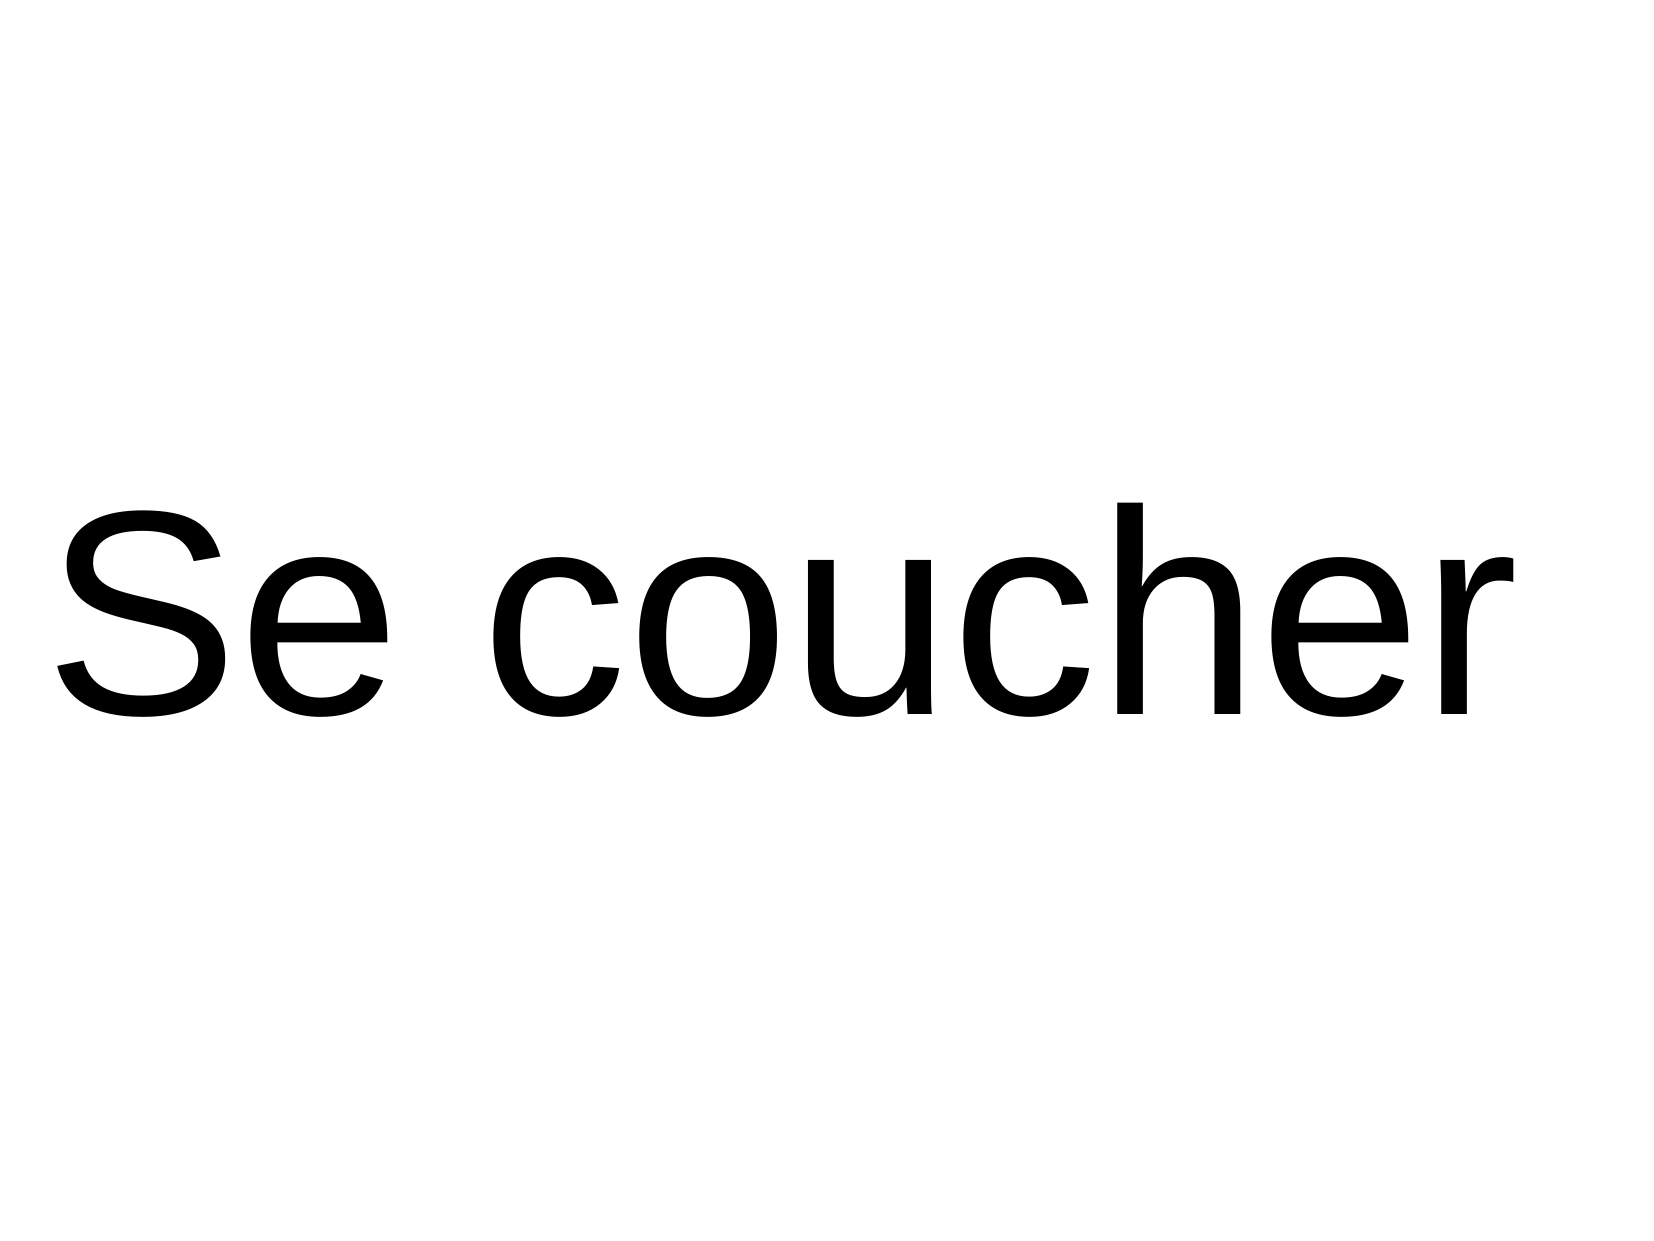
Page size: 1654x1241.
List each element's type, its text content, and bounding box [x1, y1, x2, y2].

text_box Se coucher [29, 442, 1595, 1139]
